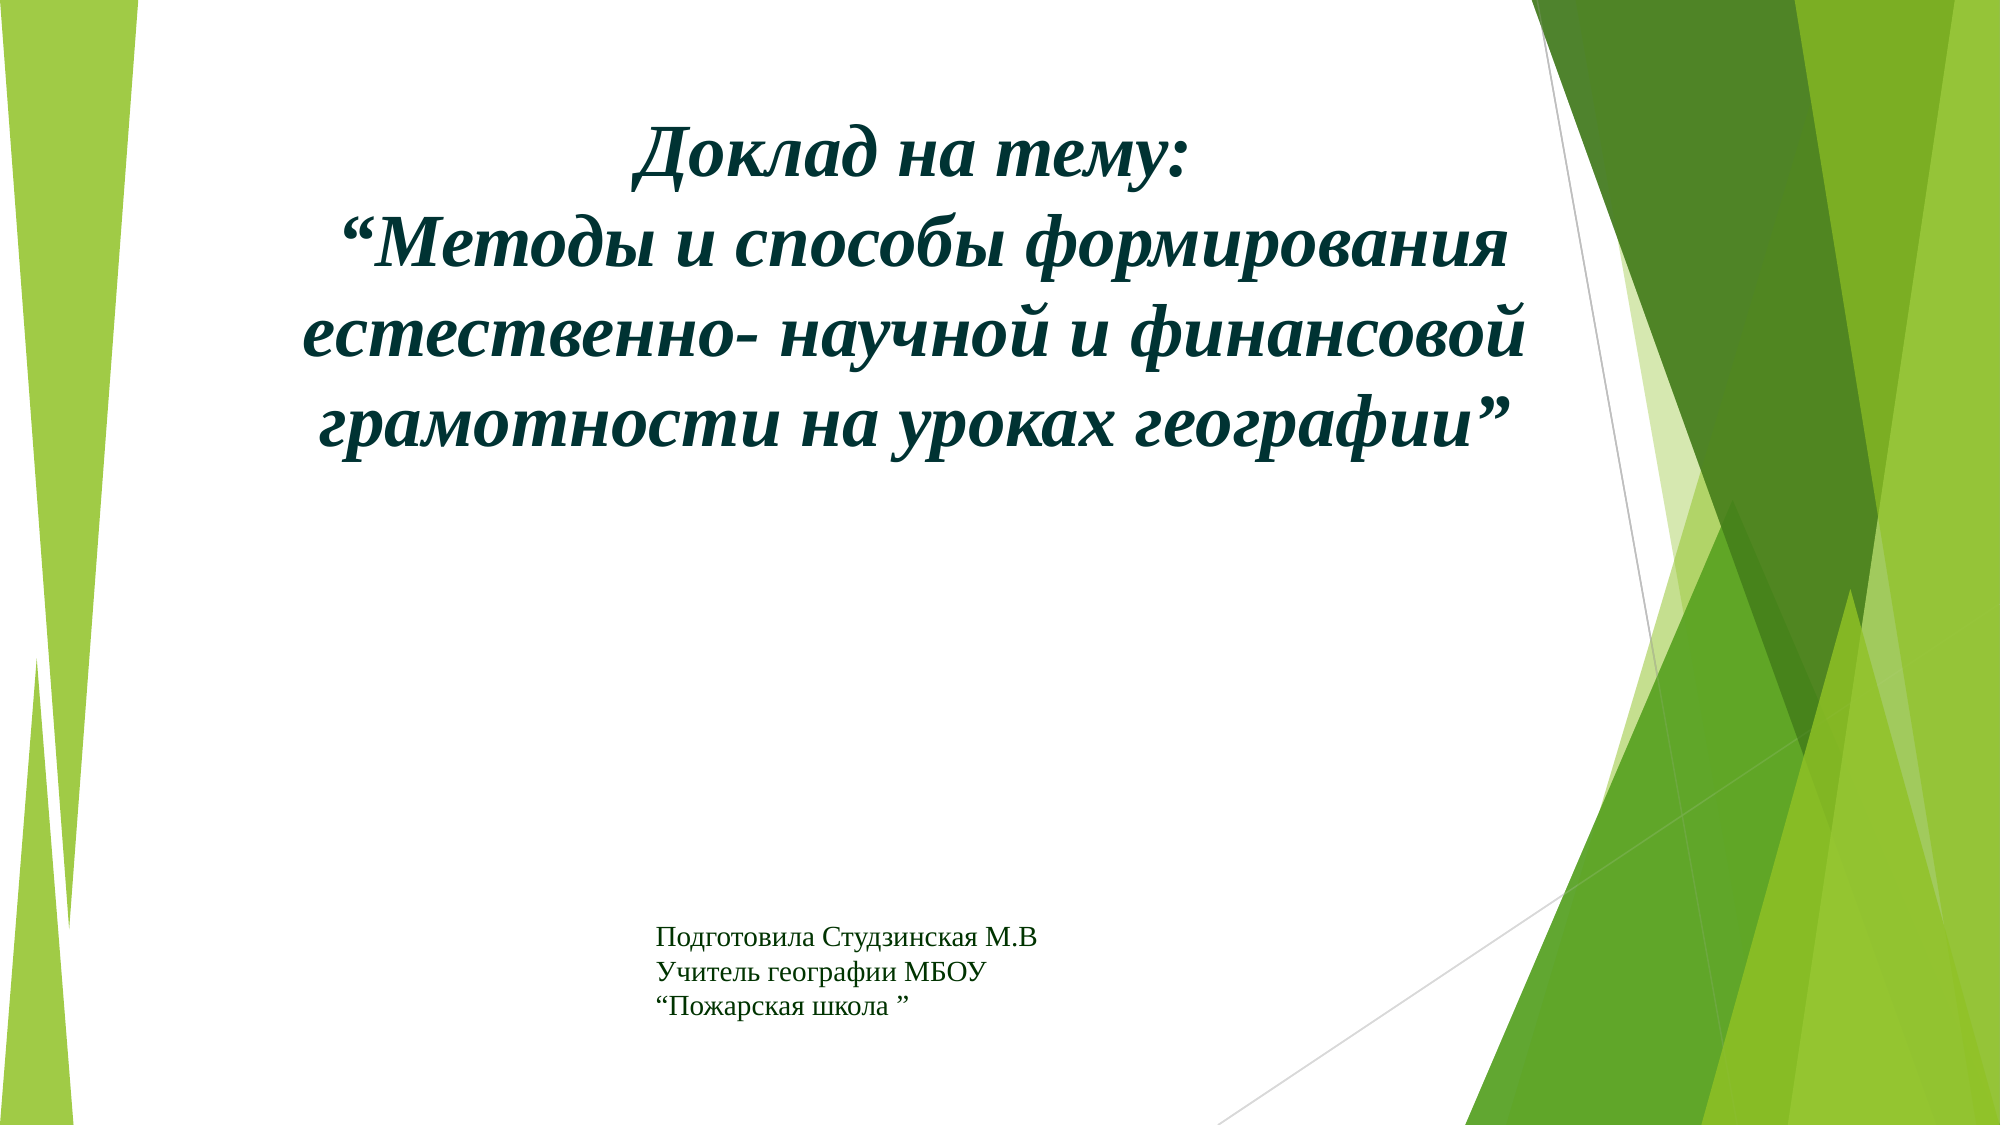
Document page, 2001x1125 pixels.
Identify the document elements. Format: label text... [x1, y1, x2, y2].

title Доклад на тему: “Методы и способы формирования естественно- научной и финансовой грамотности на уроках географии” [165, 94, 1666, 697]
subtitle Подготовила Студзинская М.В Учитель географии МБОУ “Пожарская школа ” [640, 909, 1148, 969]
